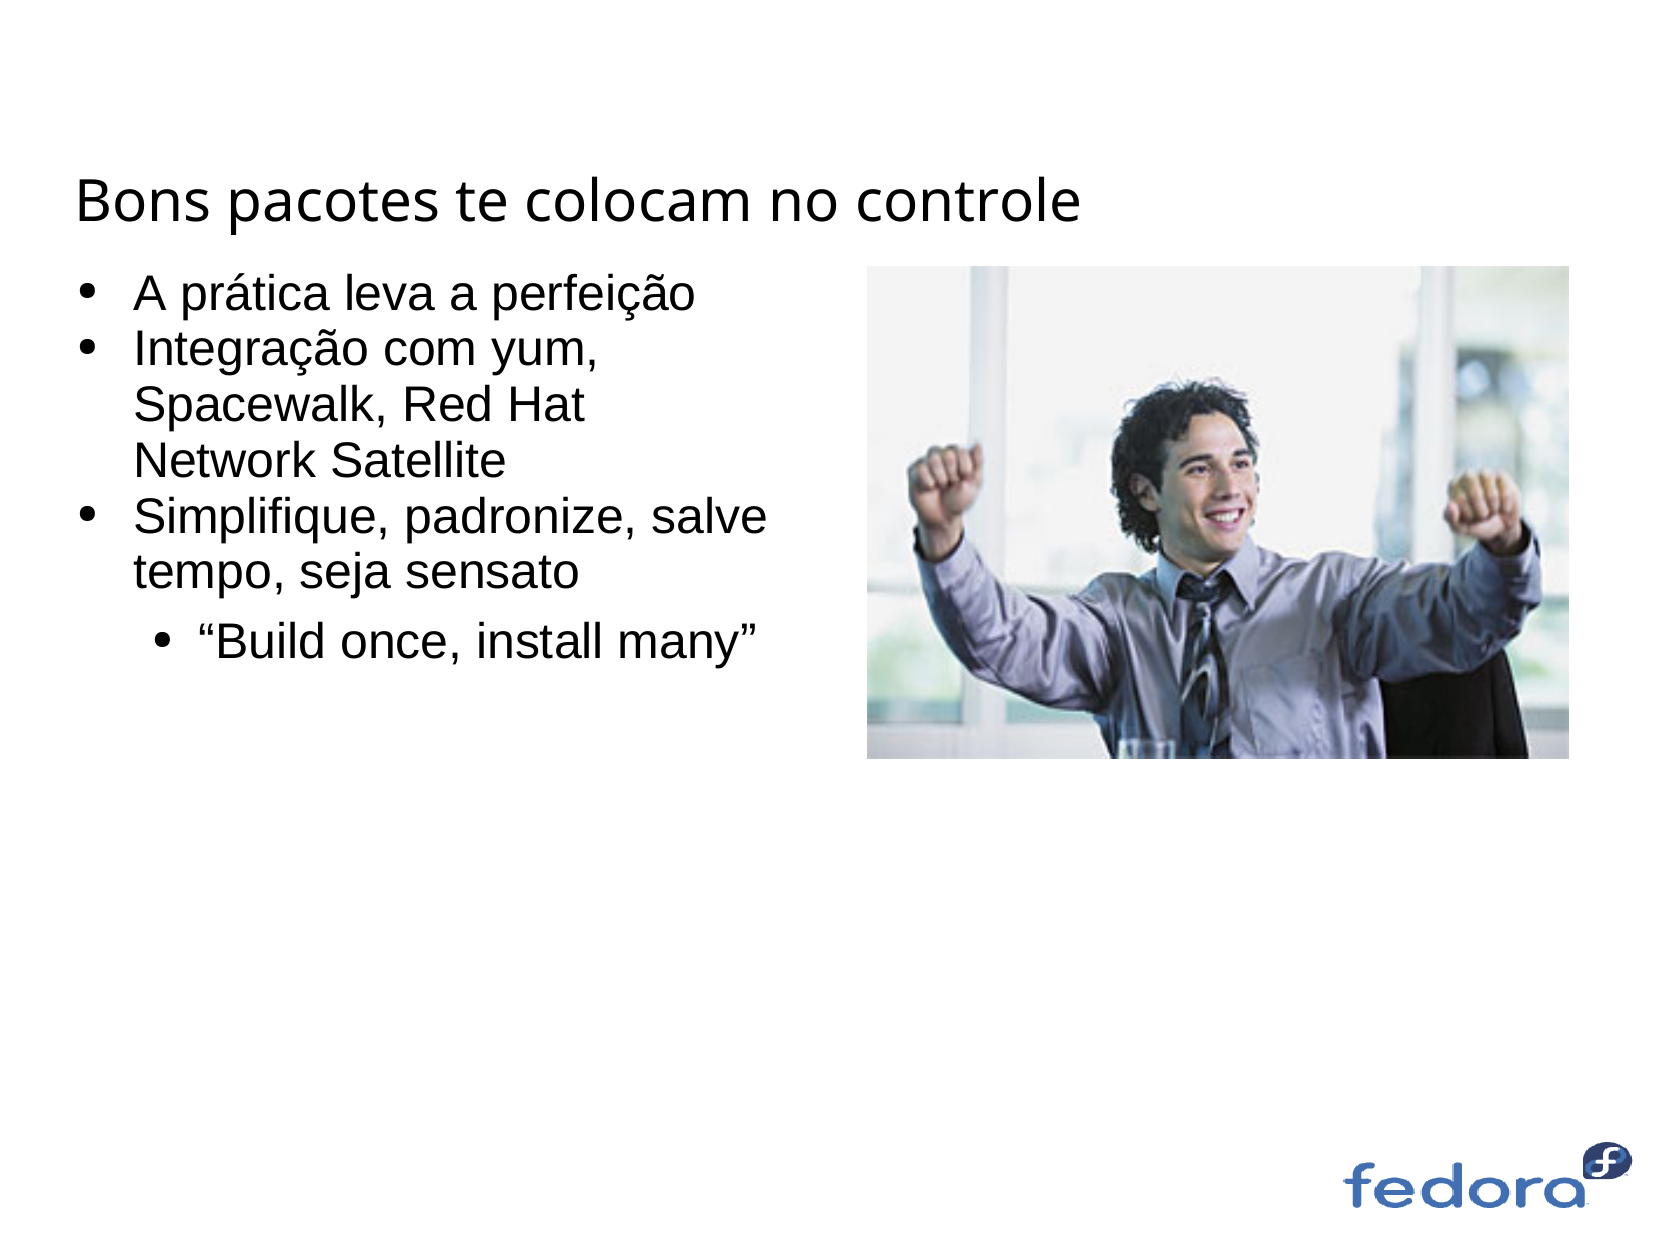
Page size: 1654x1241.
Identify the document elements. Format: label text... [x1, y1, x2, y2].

picture [867, 266, 1569, 759]
list A prática leva a perfeição Integração com yum, Spacewalk, Red Hat Network Satellite Simplifique, padronize, salve tempo, seja sensato “Build once, install many” [77, 264, 772, 1174]
title Bons pacotes te colocam no controle [74, 140, 1506, 259]
picture [1332, 1124, 1651, 1227]
